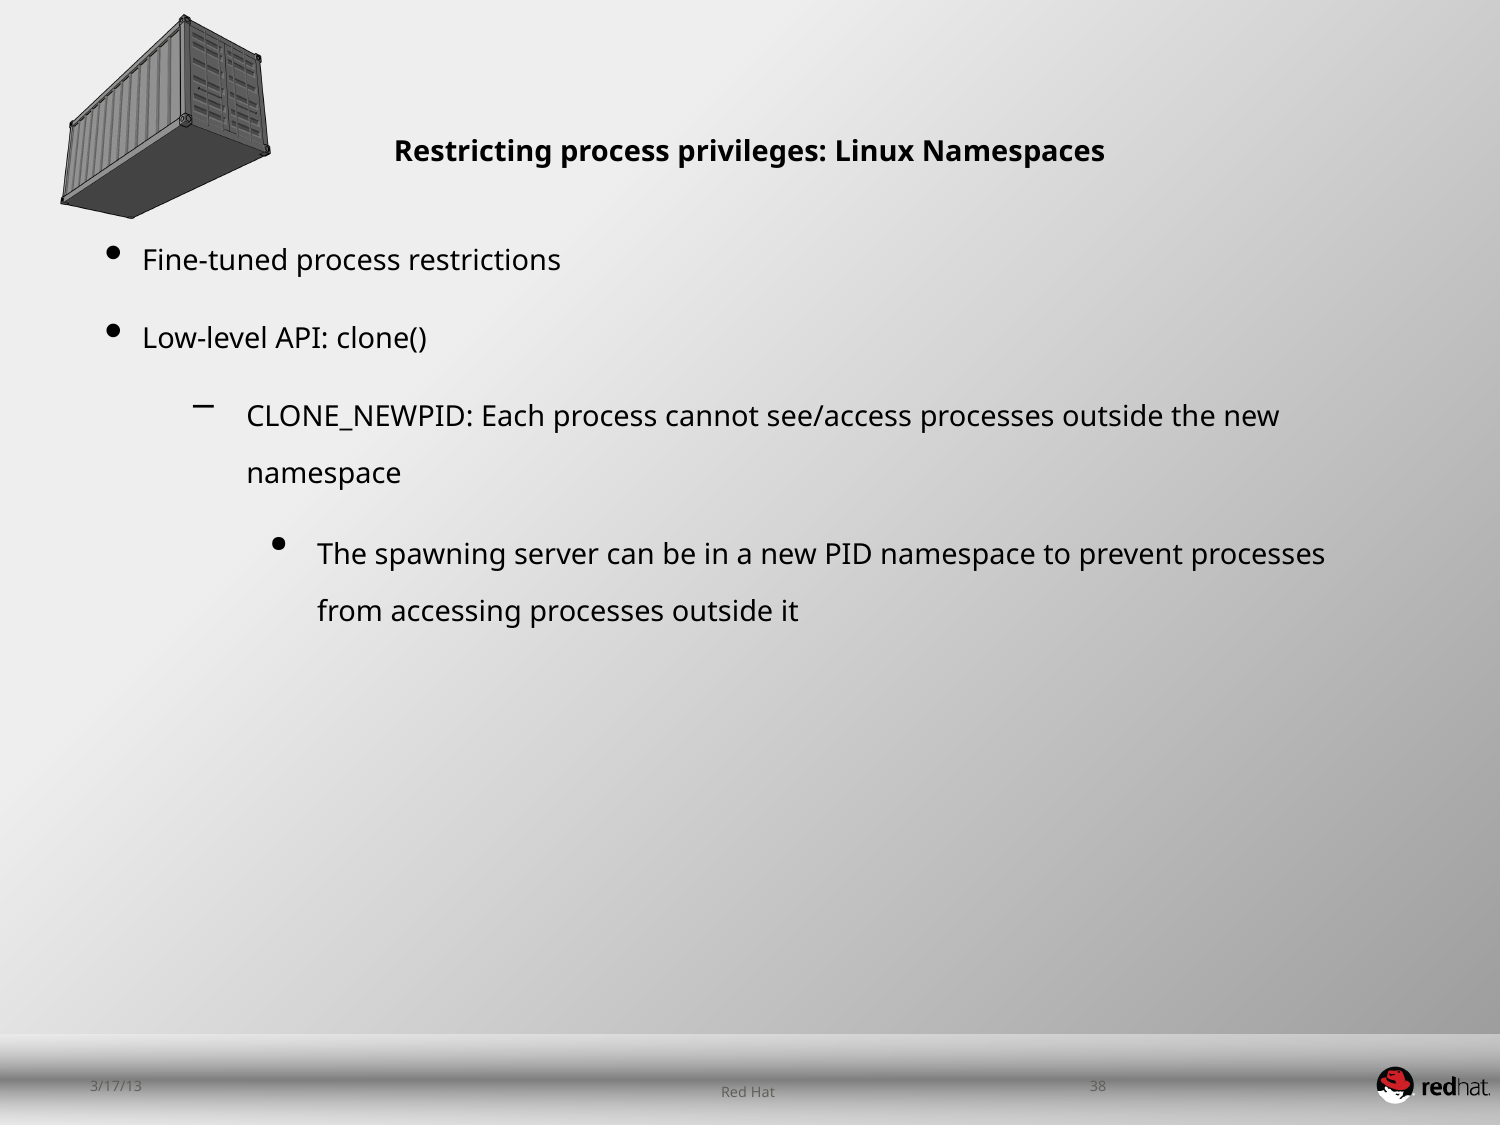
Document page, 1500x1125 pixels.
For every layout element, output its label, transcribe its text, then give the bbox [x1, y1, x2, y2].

list Fine-tuned process restrictions Low-level API: clone() CLONE_NEWPID: Each process cannot see/access processes outside the new namespace The spawning server can be in a new PID namespace to prevent processes from accessing processes outside it [74, 209, 1425, 1012]
title Restricting process privileges: Linux Namespaces [271, 22, 1426, 188]
picture [60, 14, 271, 219]
picture [1364, 1057, 1500, 1110]
footer Red Hat [300, 1065, 1200, 1110]
slide_number 3/17/13 [75, 1051, 425, 1112]
slide_number <number> [1074, 1051, 1337, 1112]
